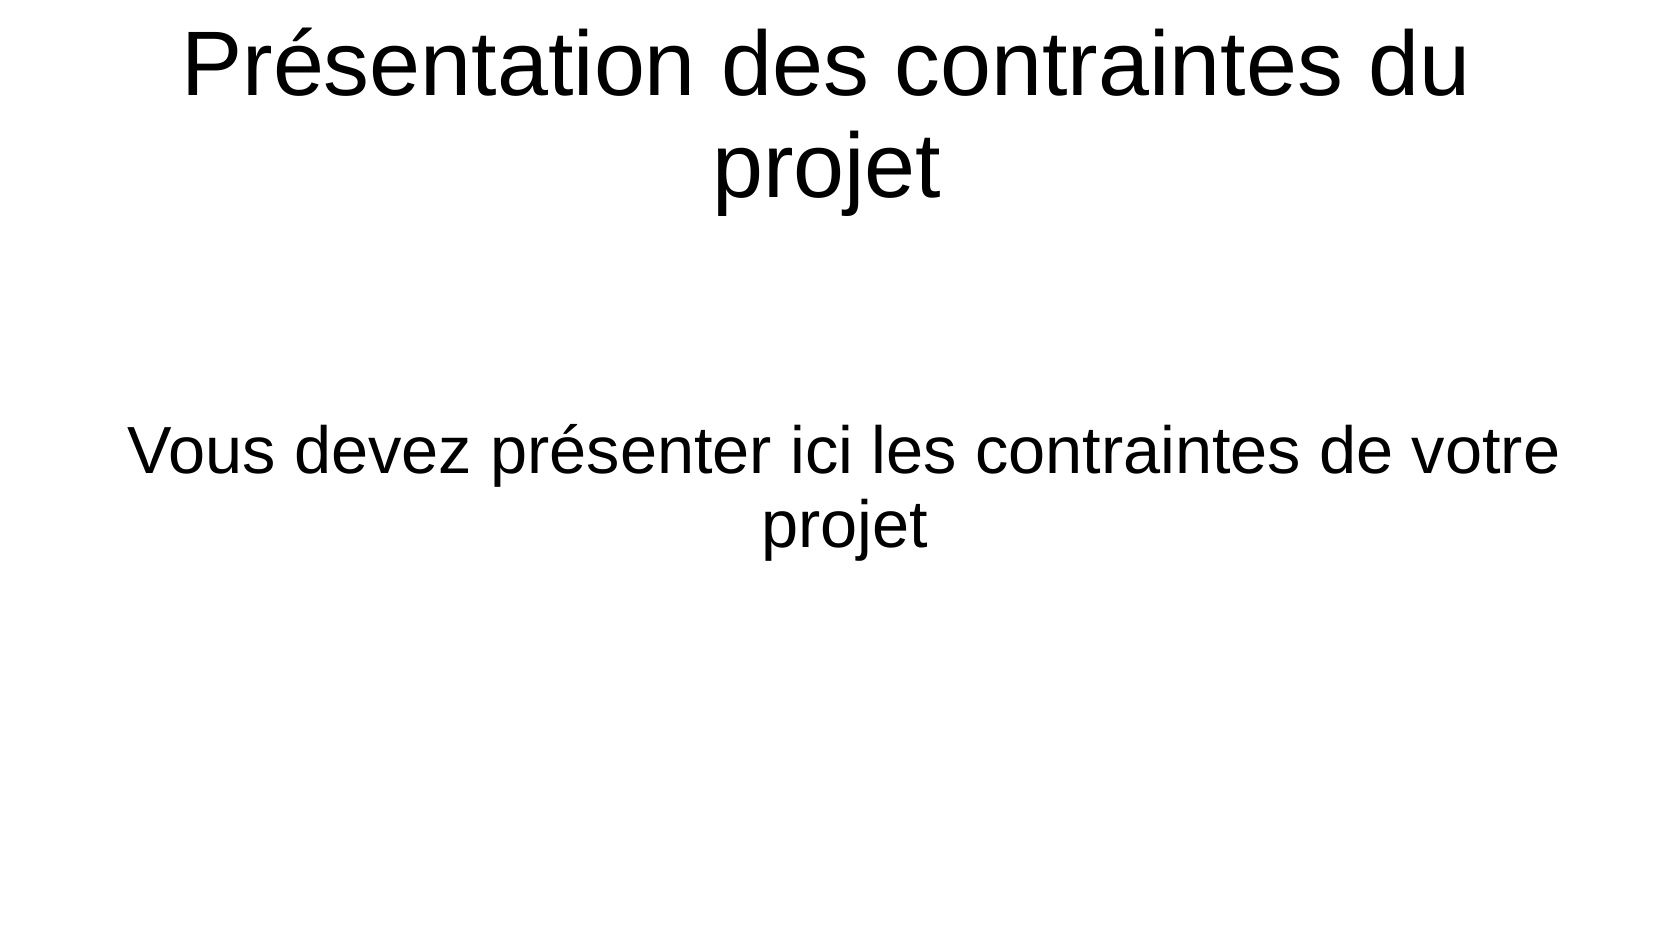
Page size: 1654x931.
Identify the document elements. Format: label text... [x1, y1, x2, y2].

list Vous devez présenter ici les contraintes de votre projet [82, 217, 1571, 758]
title Présentation des contraintes du projet [82, 12, 1571, 217]
